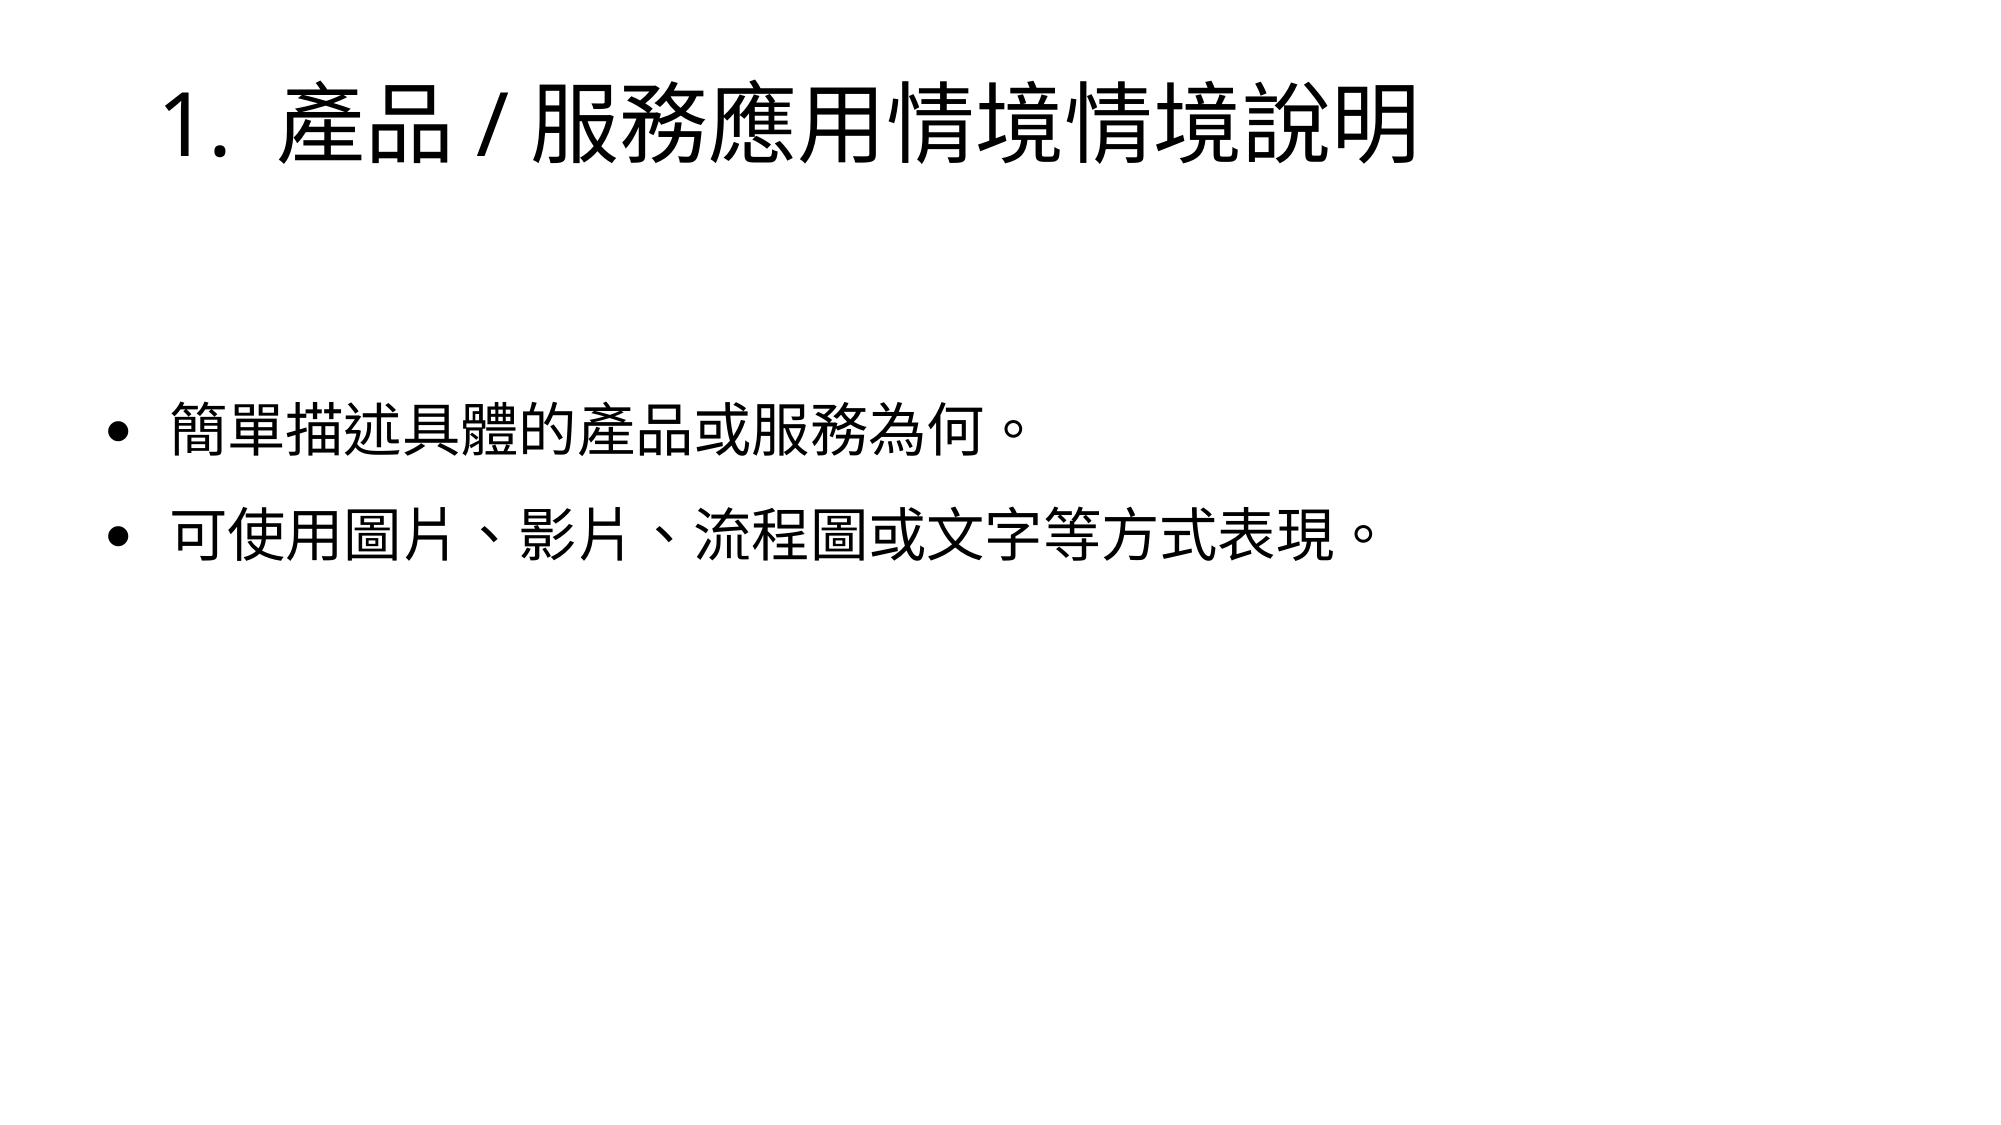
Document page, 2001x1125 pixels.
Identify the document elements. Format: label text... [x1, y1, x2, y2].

title 1. 產品/服務應用情境情境說明 [137, 59, 1863, 278]
text_box 簡單描述具體的產品或服務為何。 可使用圖片、影片、流程圖或文字等方式表現。 [86, 338, 1456, 665]
